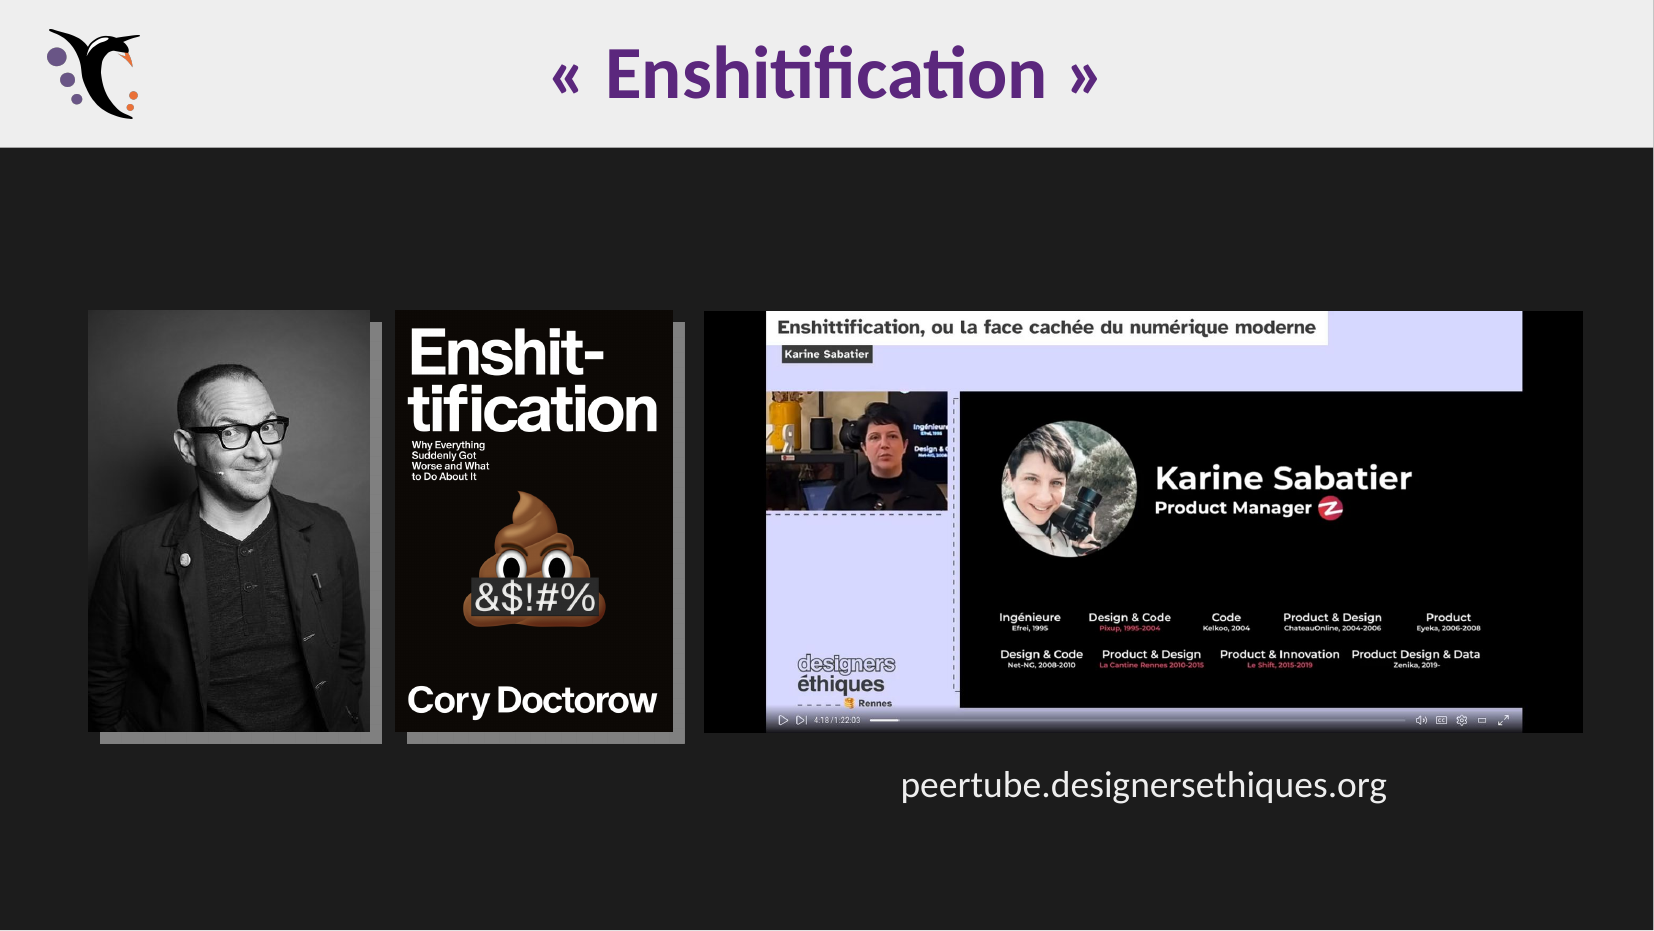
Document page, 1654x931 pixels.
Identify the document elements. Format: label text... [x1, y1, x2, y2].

picture [47, 29, 82, 119]
text_box peertube.designersethiques.org [885, 761, 1402, 815]
picture [88, 310, 370, 732]
title « Enshitification » [82, 1, 1571, 157]
picture [395, 310, 673, 732]
picture [704, 311, 1583, 733]
